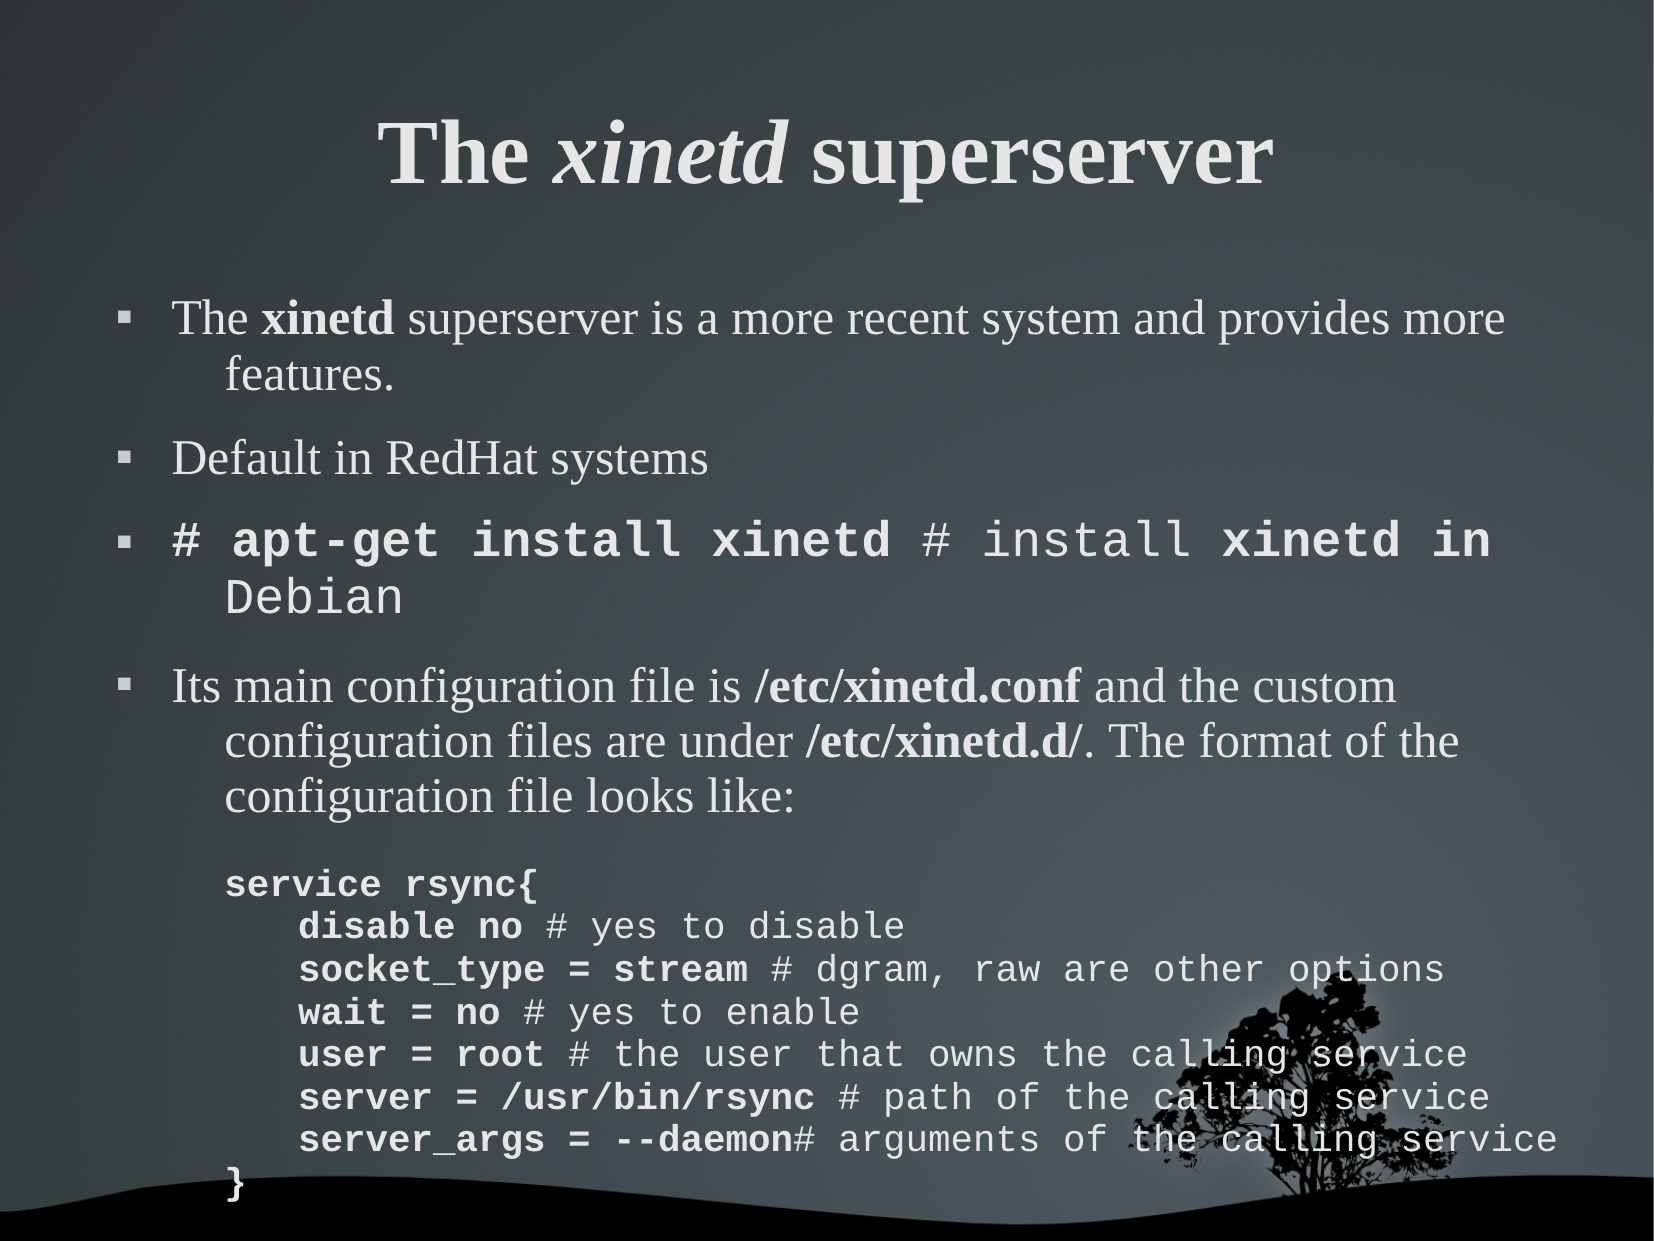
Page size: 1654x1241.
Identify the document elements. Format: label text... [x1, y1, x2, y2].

list The xinetd superserver is a more recent system and provides more features. Default in RedHat systems # apt-get install xinetd # install xinetd in Debian Its main configuration file is /etc/xinetd.conf and the custom configuration files are under /etc/xinetd.d/. The format of the configuration file looks like: service rsync{ disable no # yes to disable socket_type = stream # dgram, raw are other options wait = no # yes to enable user = root # the user that owns the calling service server = /usr/bin/rsync # path of the calling service server_args = --daemon# arguments of the calling service } [82, 290, 1571, 1215]
picture [0, 0, 1654, 1241]
title The xinetd superserver [82, 49, 1571, 257]
